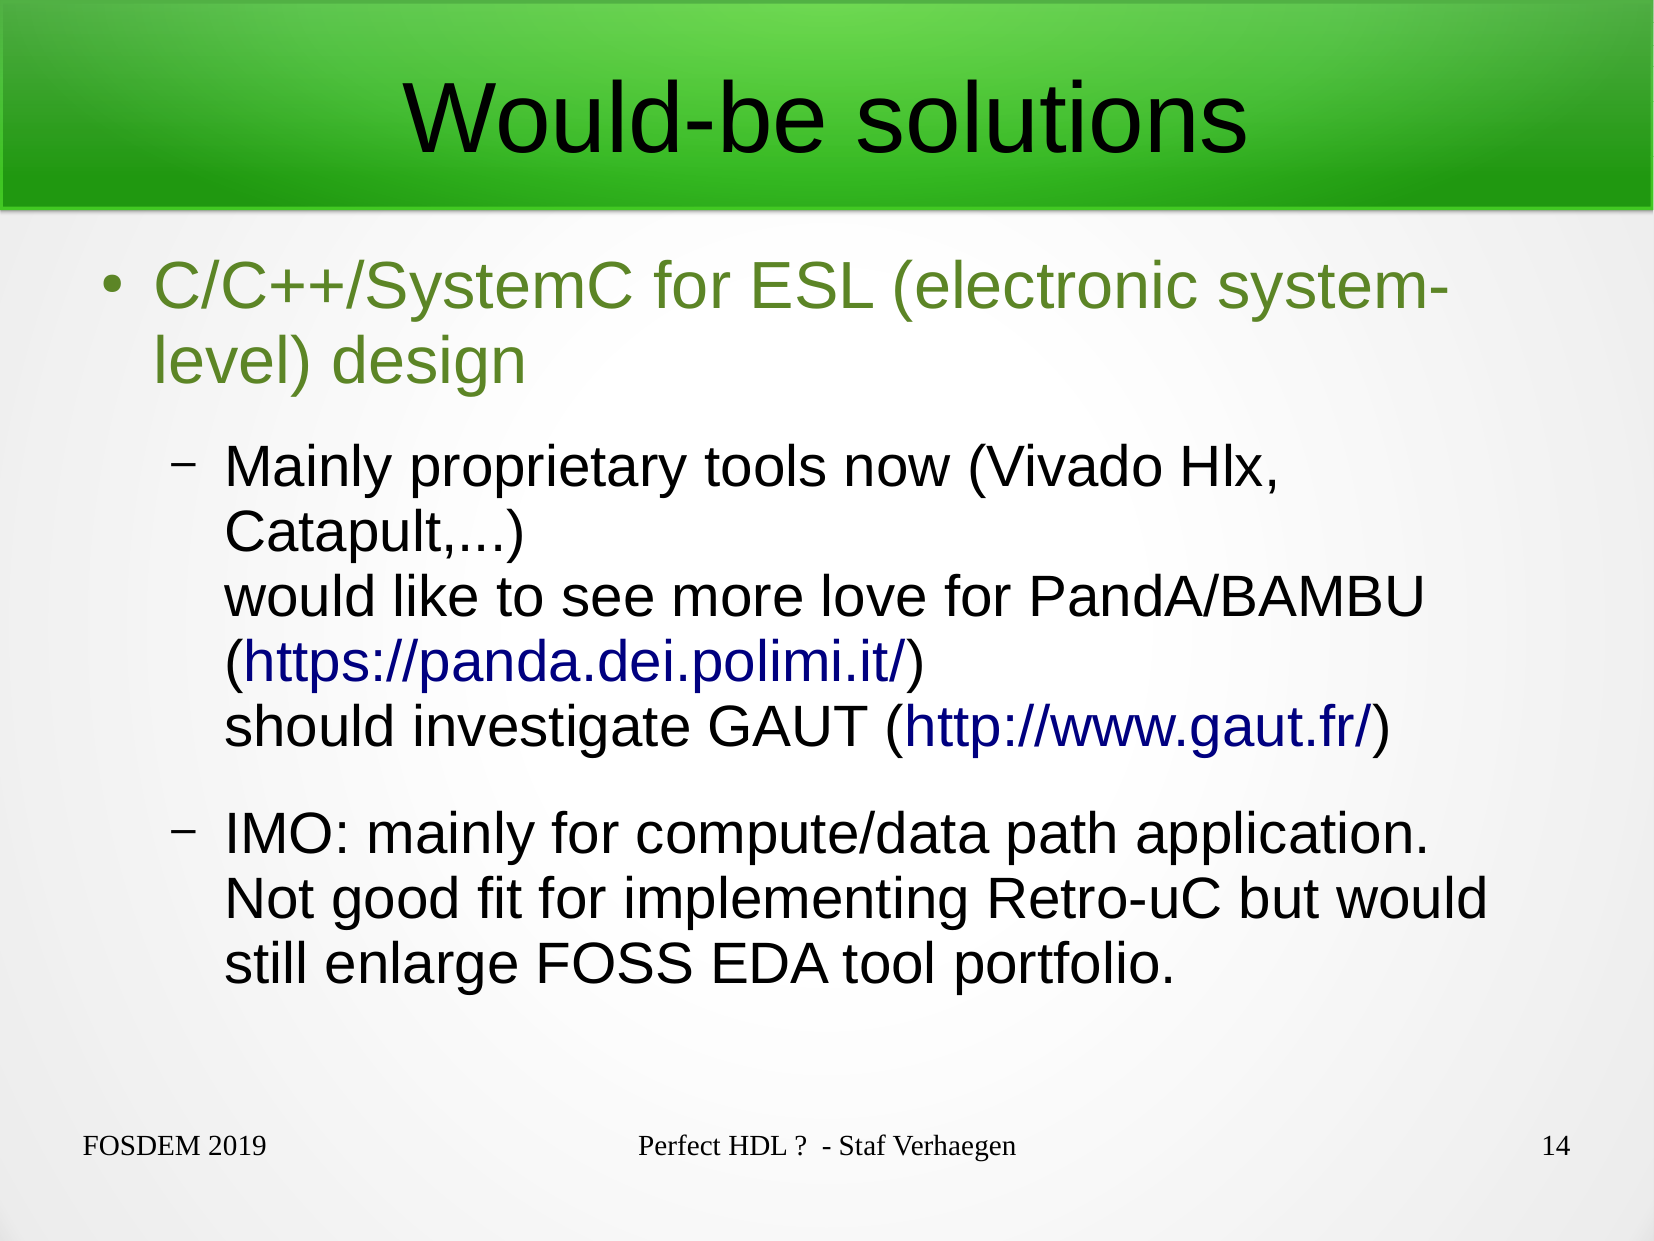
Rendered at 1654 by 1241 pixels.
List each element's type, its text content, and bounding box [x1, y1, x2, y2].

list C/C++/SystemC for ESL (electronic system-level) design Mainly proprietary tools now (Vivado Hlx, Catapult,...) would like to see more love for PandA/BAMBU (https://panda.dei.polimi.it/) should investigate GAUT (http://www.gaut.fr/) IMO: mainly for compute/data path application. Not good fit for implementing Retro-uC but would still enlarge FOSS EDA tool portfolio. [82, 248, 1571, 1087]
title Would-be solutions [82, 47, 1571, 189]
